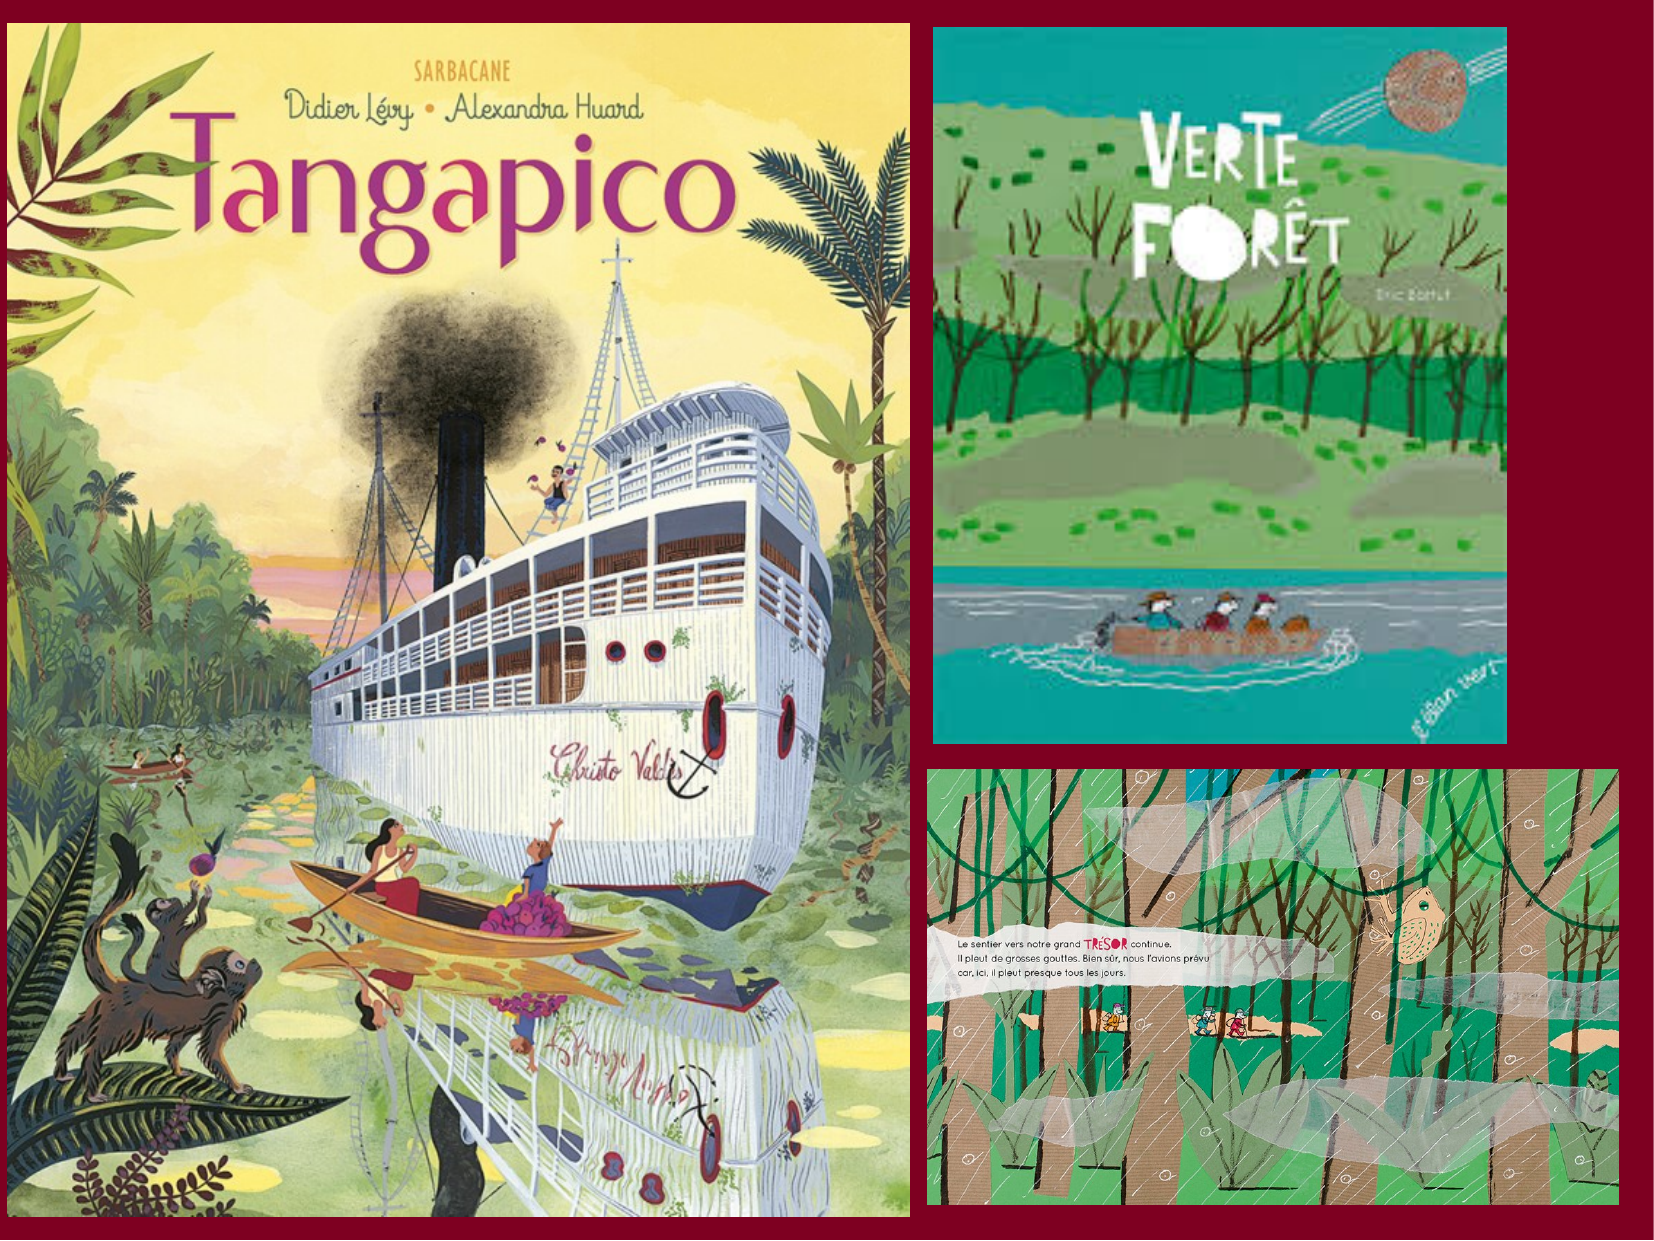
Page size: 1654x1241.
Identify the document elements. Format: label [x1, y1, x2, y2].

picture [927, 769, 1619, 1205]
picture [7, 23, 910, 1217]
picture [933, 27, 1507, 745]
